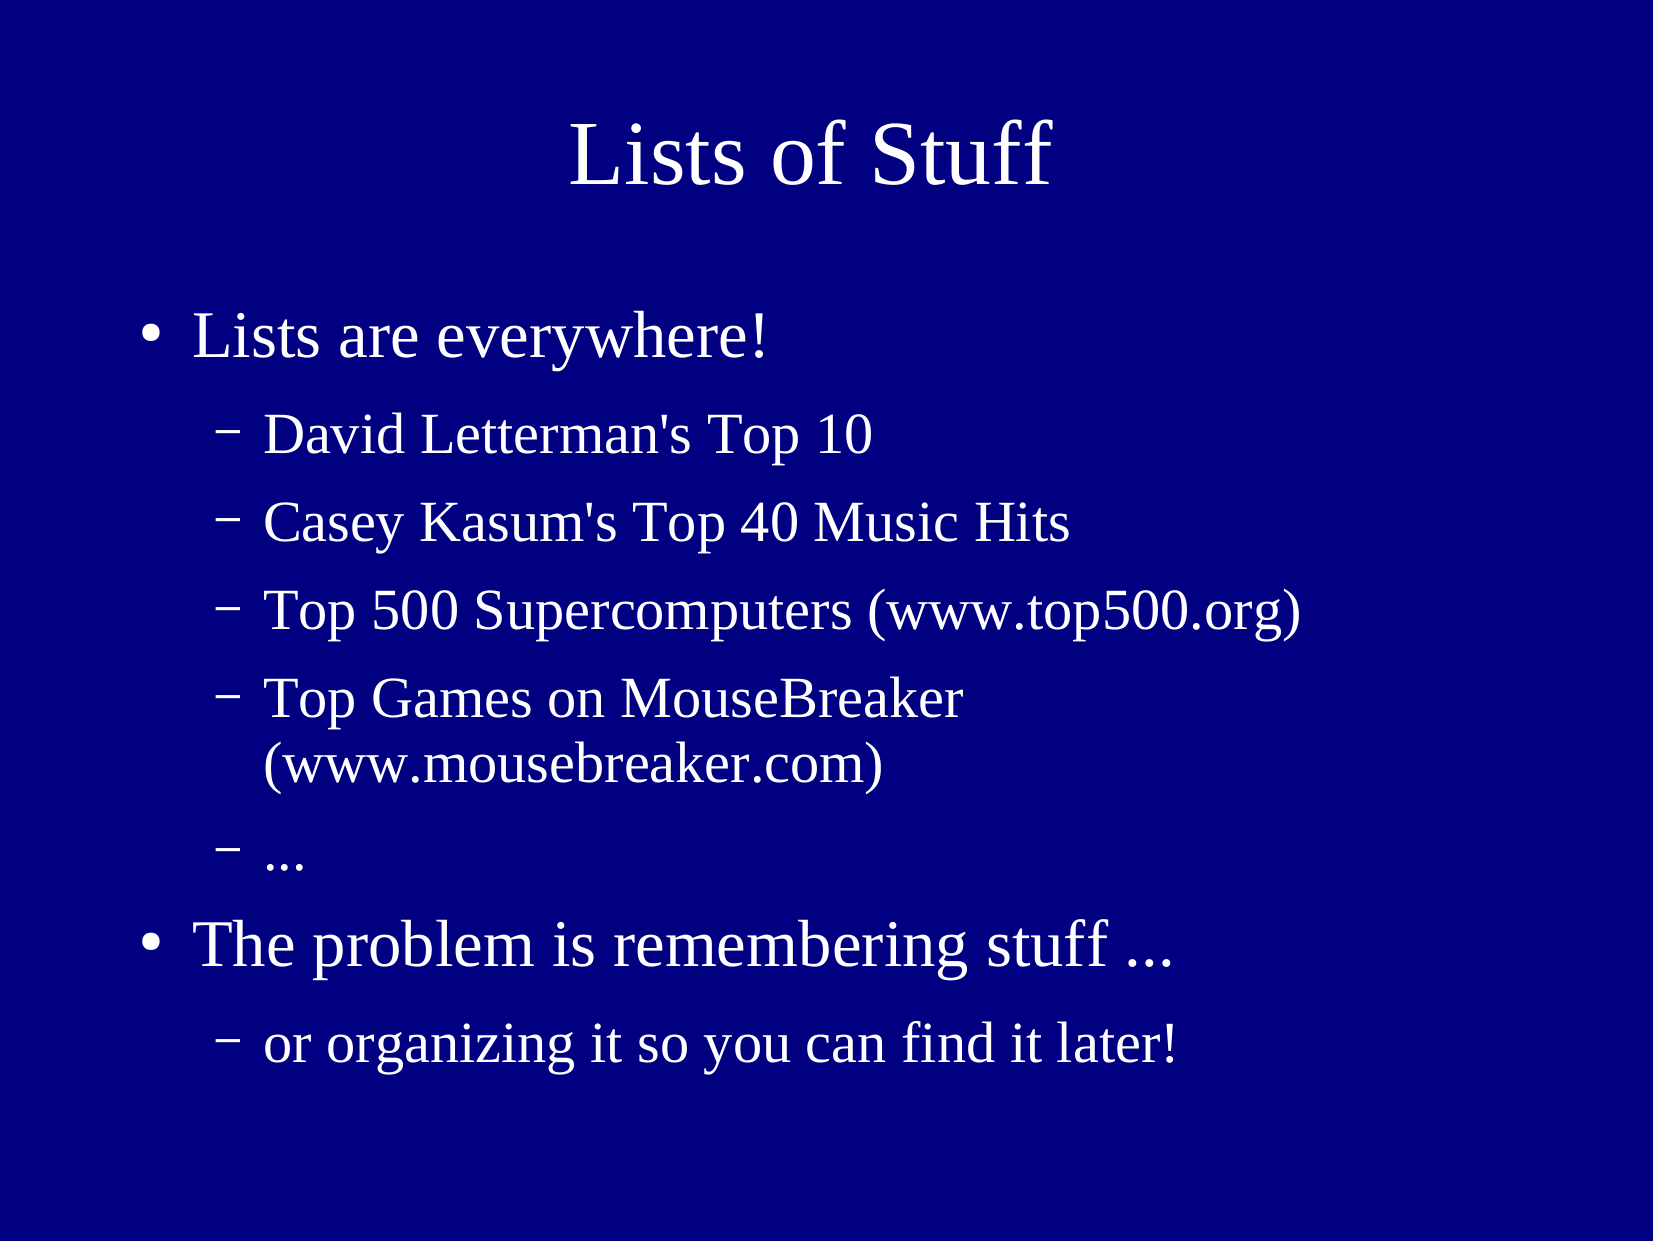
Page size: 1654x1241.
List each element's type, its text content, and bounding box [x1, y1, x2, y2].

title Lists of Stuff [89, 50, 1533, 258]
list Lists are everywhere! David Letterman's Top 10 Casey Kasum's Top 40 Music Hits Top 500 Supercomputers (www.top500.org) Top Games on MouseBreaker (www.mousebreaker.com) ... The problem is remembering stuff ... or organizing it so you can find it later! [121, 297, 1533, 1130]
